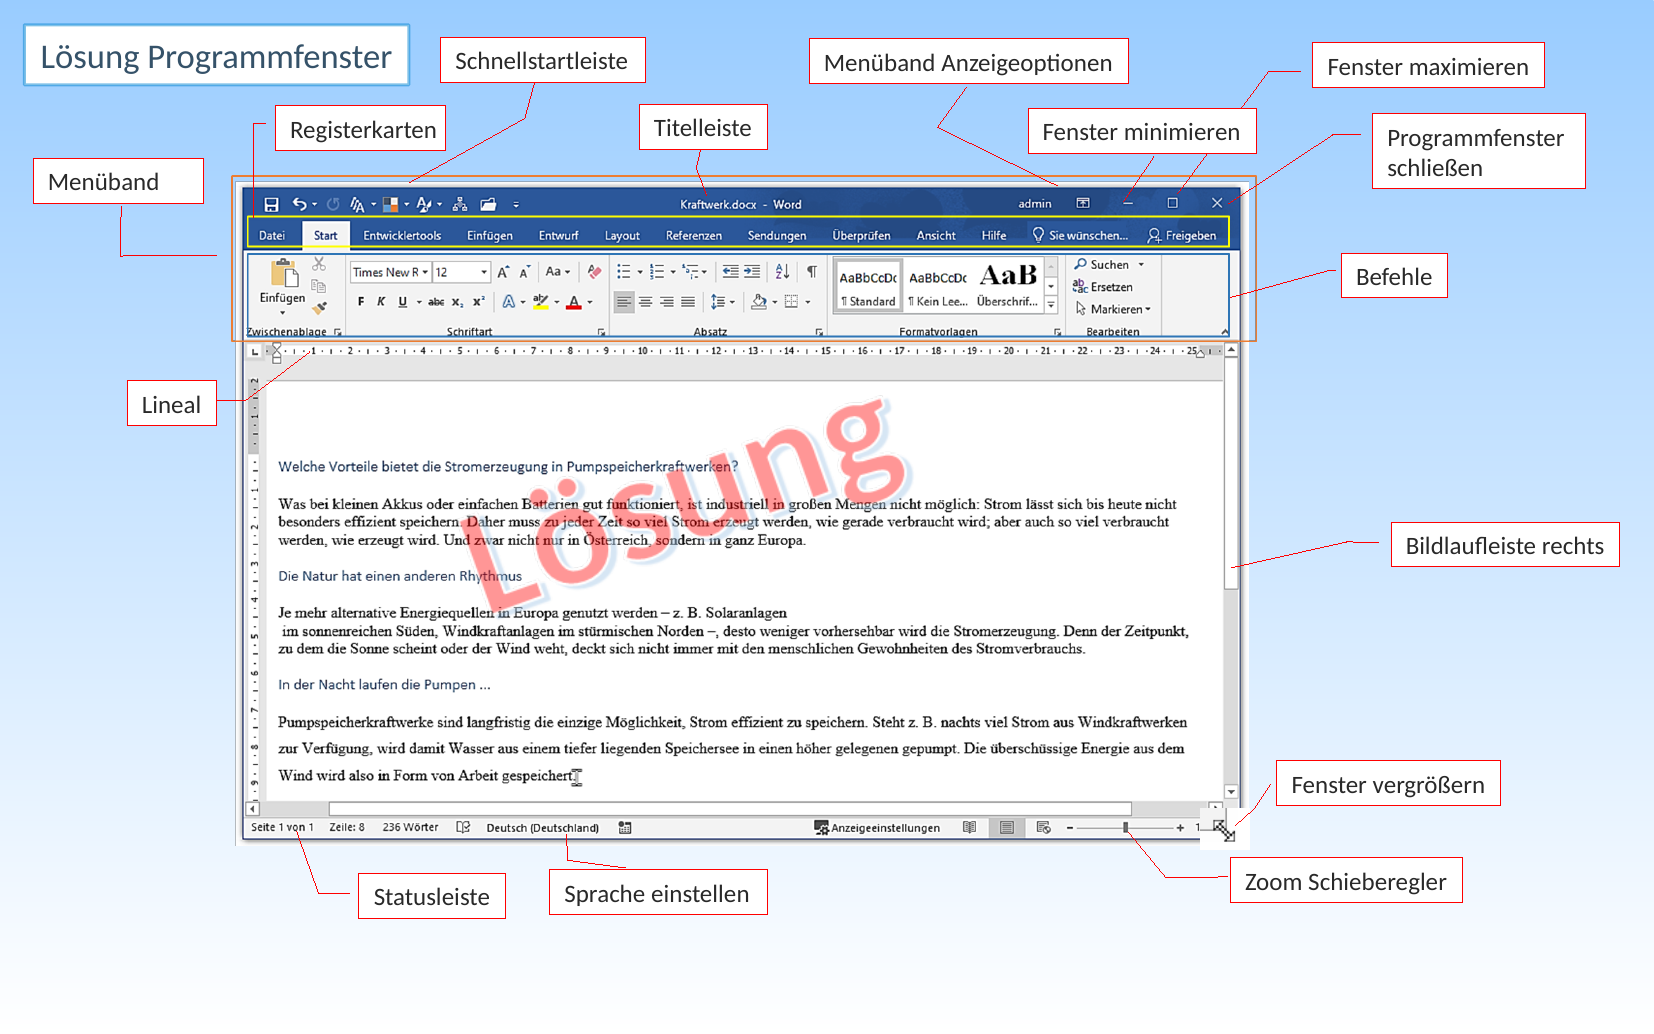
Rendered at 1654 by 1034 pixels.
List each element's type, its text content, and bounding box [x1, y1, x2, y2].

text_box Schnellstartleiste [441, 38, 646, 82]
text_box Bildlaufleiste rechts [1391, 522, 1620, 567]
text_box Fenster minimieren [1028, 108, 1256, 153]
text_box Lösung Programmfenster [24, 24, 409, 85]
text_box Statusleiste [359, 873, 505, 918]
text_box Menüband [33, 159, 204, 203]
text_box Fenster maximieren [1313, 43, 1545, 88]
text_box Zoom Schieberegler [1230, 858, 1463, 903]
text_box Registerkarten [275, 106, 446, 151]
text_box Menüband Anzeigeoptionen [809, 39, 1128, 84]
text_box Fenster vergrößern [1277, 761, 1501, 806]
text_box Titelleiste [639, 104, 767, 196]
text_box Lineal [127, 381, 240, 425]
text_box Sprache einstellen [550, 870, 768, 915]
picture [231, 175, 1257, 850]
text_box Programmfenster schließen [1373, 114, 1586, 189]
text_box Befehle [1341, 253, 1448, 298]
